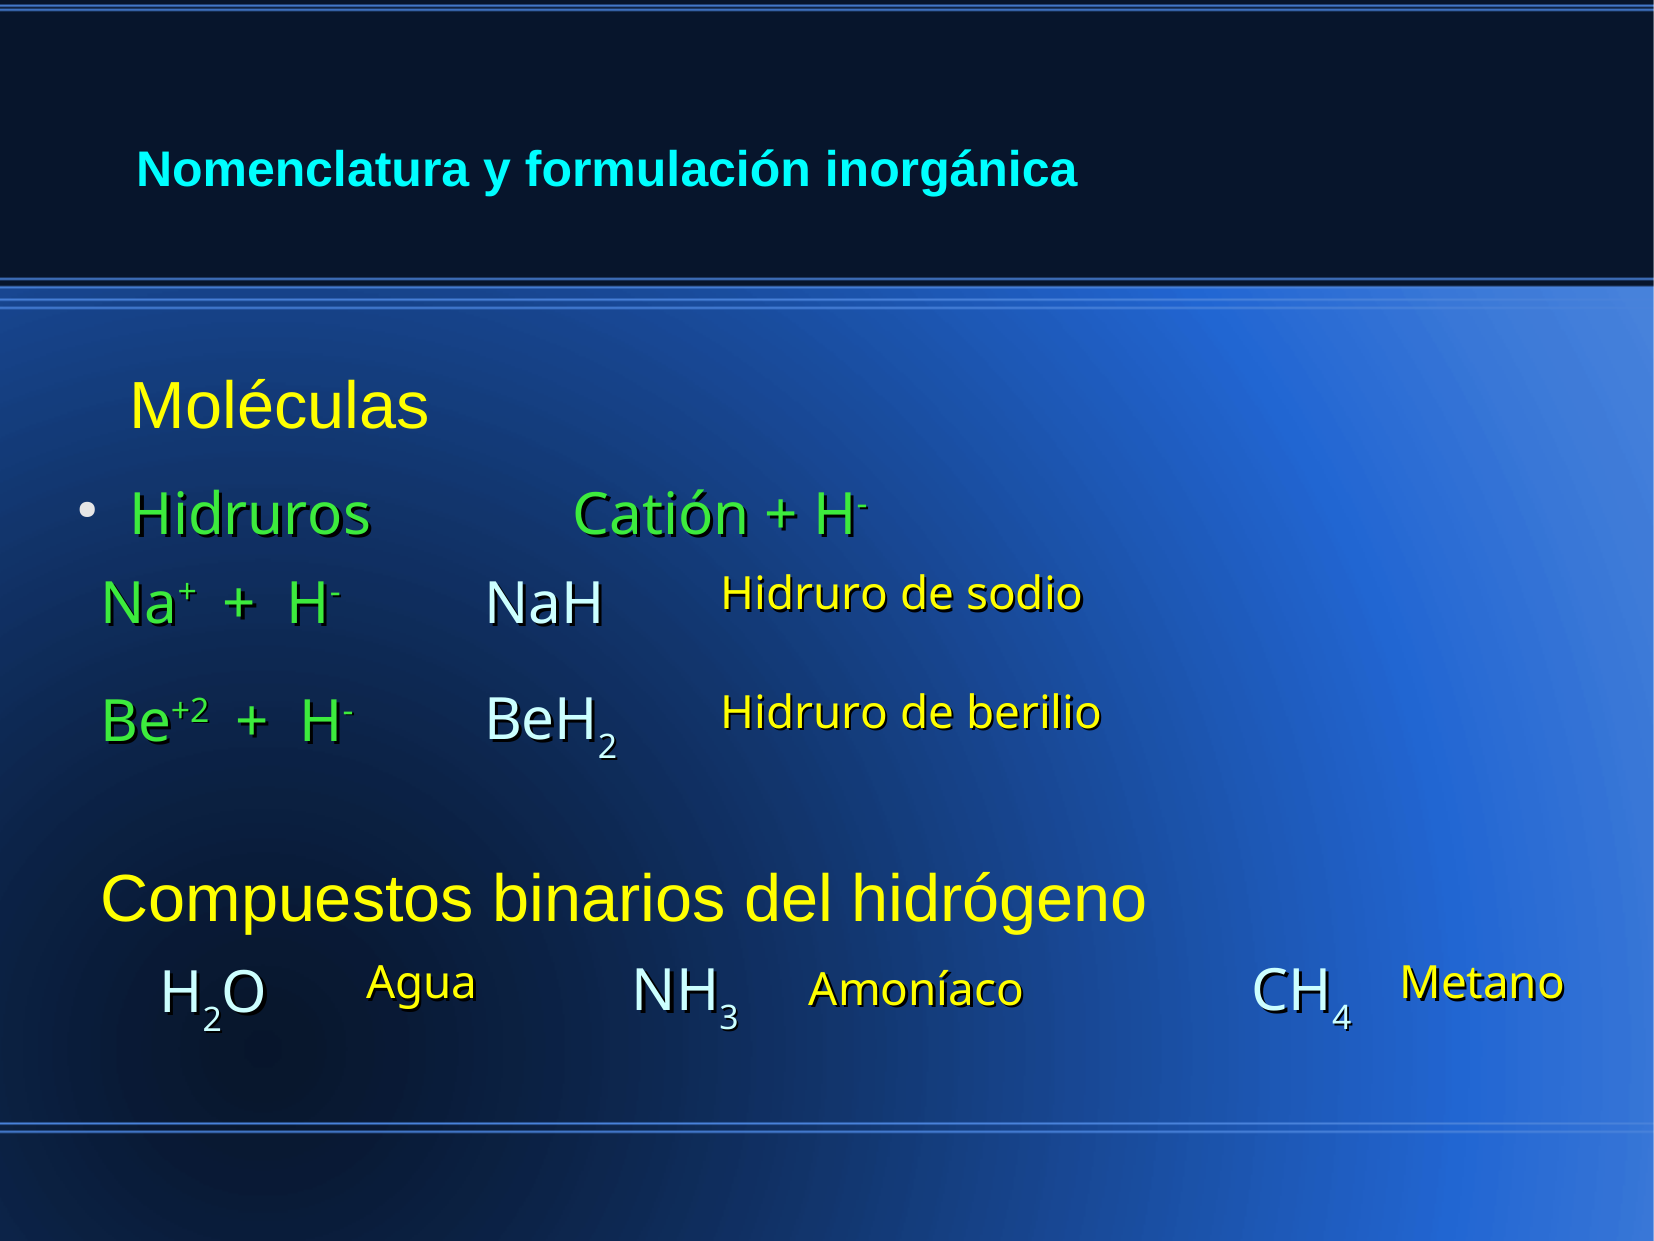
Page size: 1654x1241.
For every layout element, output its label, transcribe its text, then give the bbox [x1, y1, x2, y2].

text_box Na+ + H- [29, 561, 473, 639]
text_box BeH2 [413, 677, 739, 768]
text_box Agua [295, 950, 591, 1011]
title Nomenclatura y formulación inorgánica [32, 118, 1182, 220]
text_box Be+2 + H- [29, 679, 413, 757]
picture [0, 0, 1654, 1241]
text_box H2O [88, 950, 414, 1041]
text_box NH3 [561, 948, 886, 1039]
text_box Hidruro de berilio [649, 679, 1595, 740]
list Moléculas [59, 368, 532, 443]
text_box Metano [1328, 950, 1595, 1011]
text_box Hidruros Catión + H- [59, 472, 1595, 550]
text_box CH4 [1181, 948, 1506, 1039]
text_box Hidruro de sodio [649, 561, 1595, 622]
text_box NaH [473, 561, 739, 639]
text_box Amoníaco [738, 955, 1093, 1063]
list Compuestos binarios del hidrógeno [29, 861, 1388, 937]
